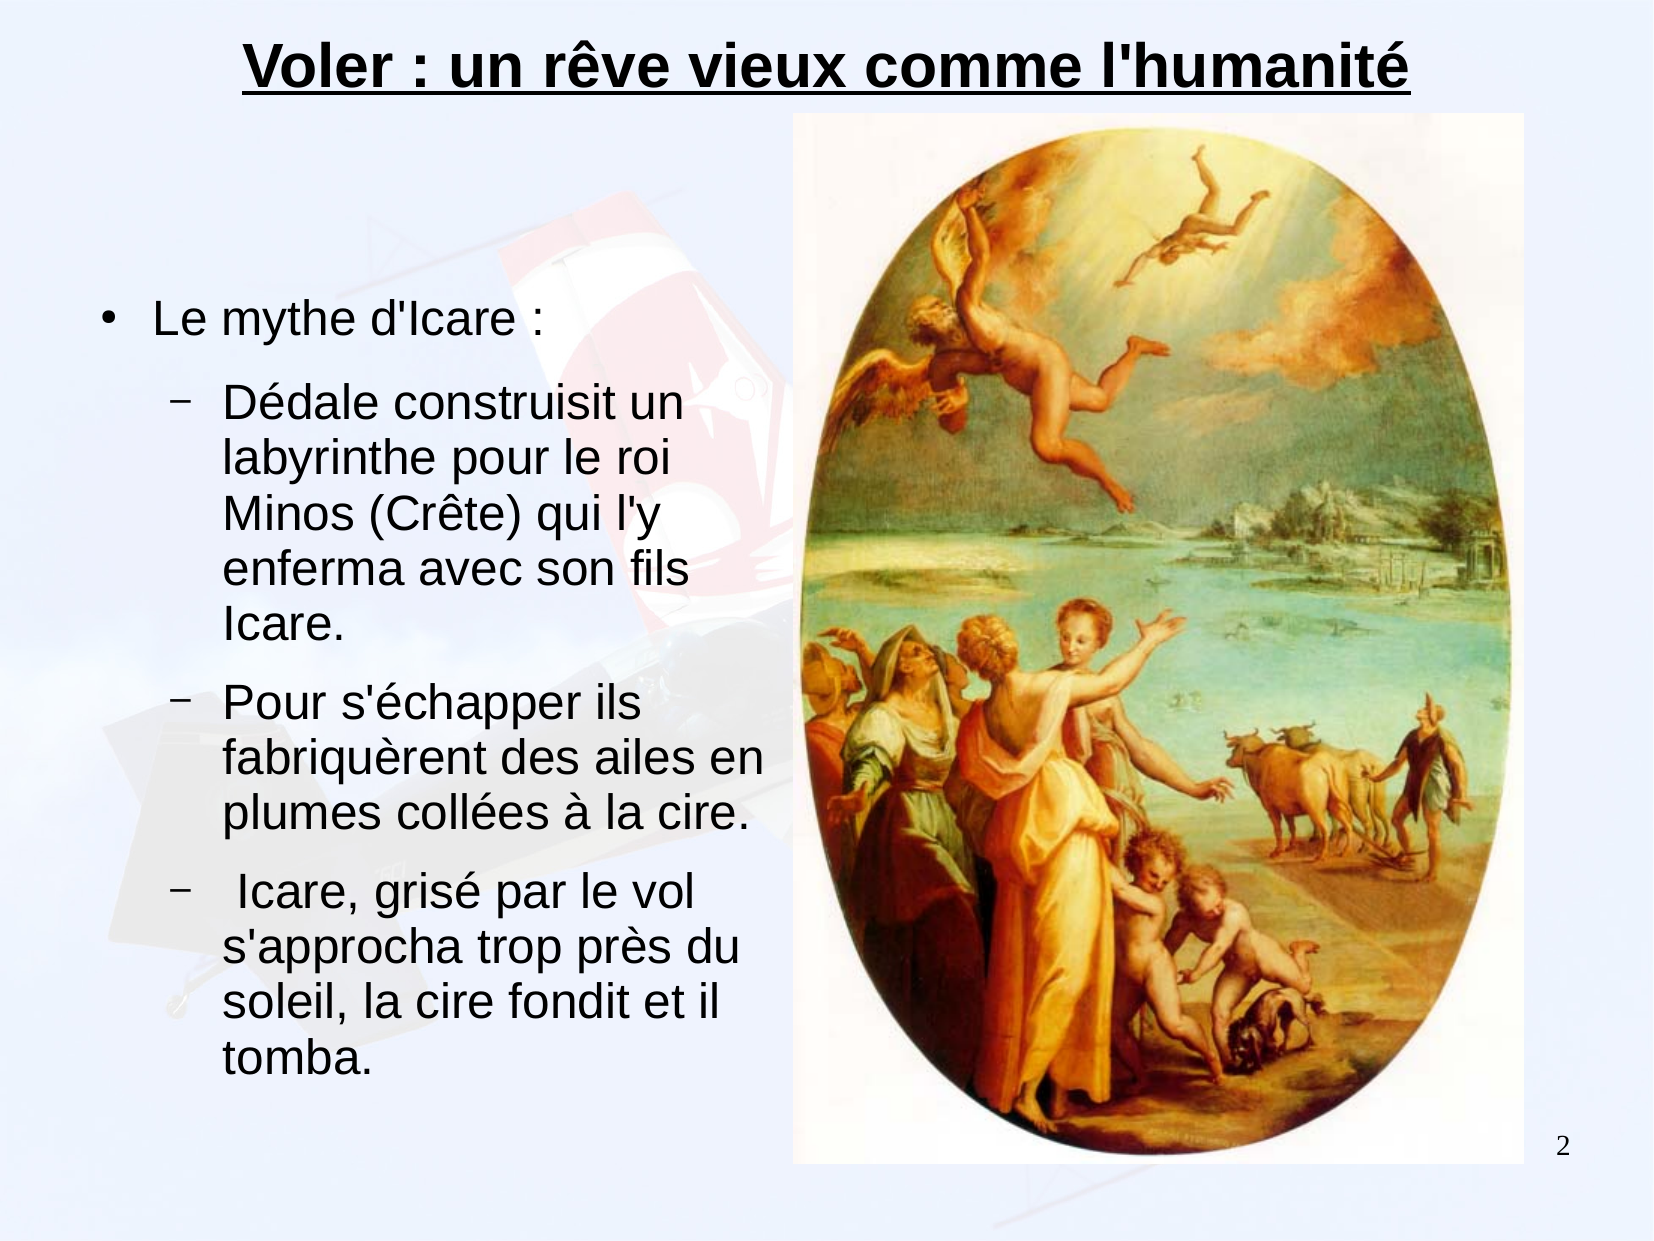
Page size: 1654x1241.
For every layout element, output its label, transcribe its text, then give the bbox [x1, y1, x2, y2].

list Le mythe d'Icare : Dédale construisit un labyrinthe pour le roi Minos (Crête) qui l'y enferma avec son fils Icare. Pour s'échapper ils fabriquèrent des ailes en plumes collées à la cire. Icare, grisé par le vol s'approcha trop près du soleil, la cire fondit et il tomba. [82, 290, 768, 1134]
picture [0, 0, 1654, 1241]
title Voler : un rêve vieux comme l'humanité [82, 31, 1571, 101]
